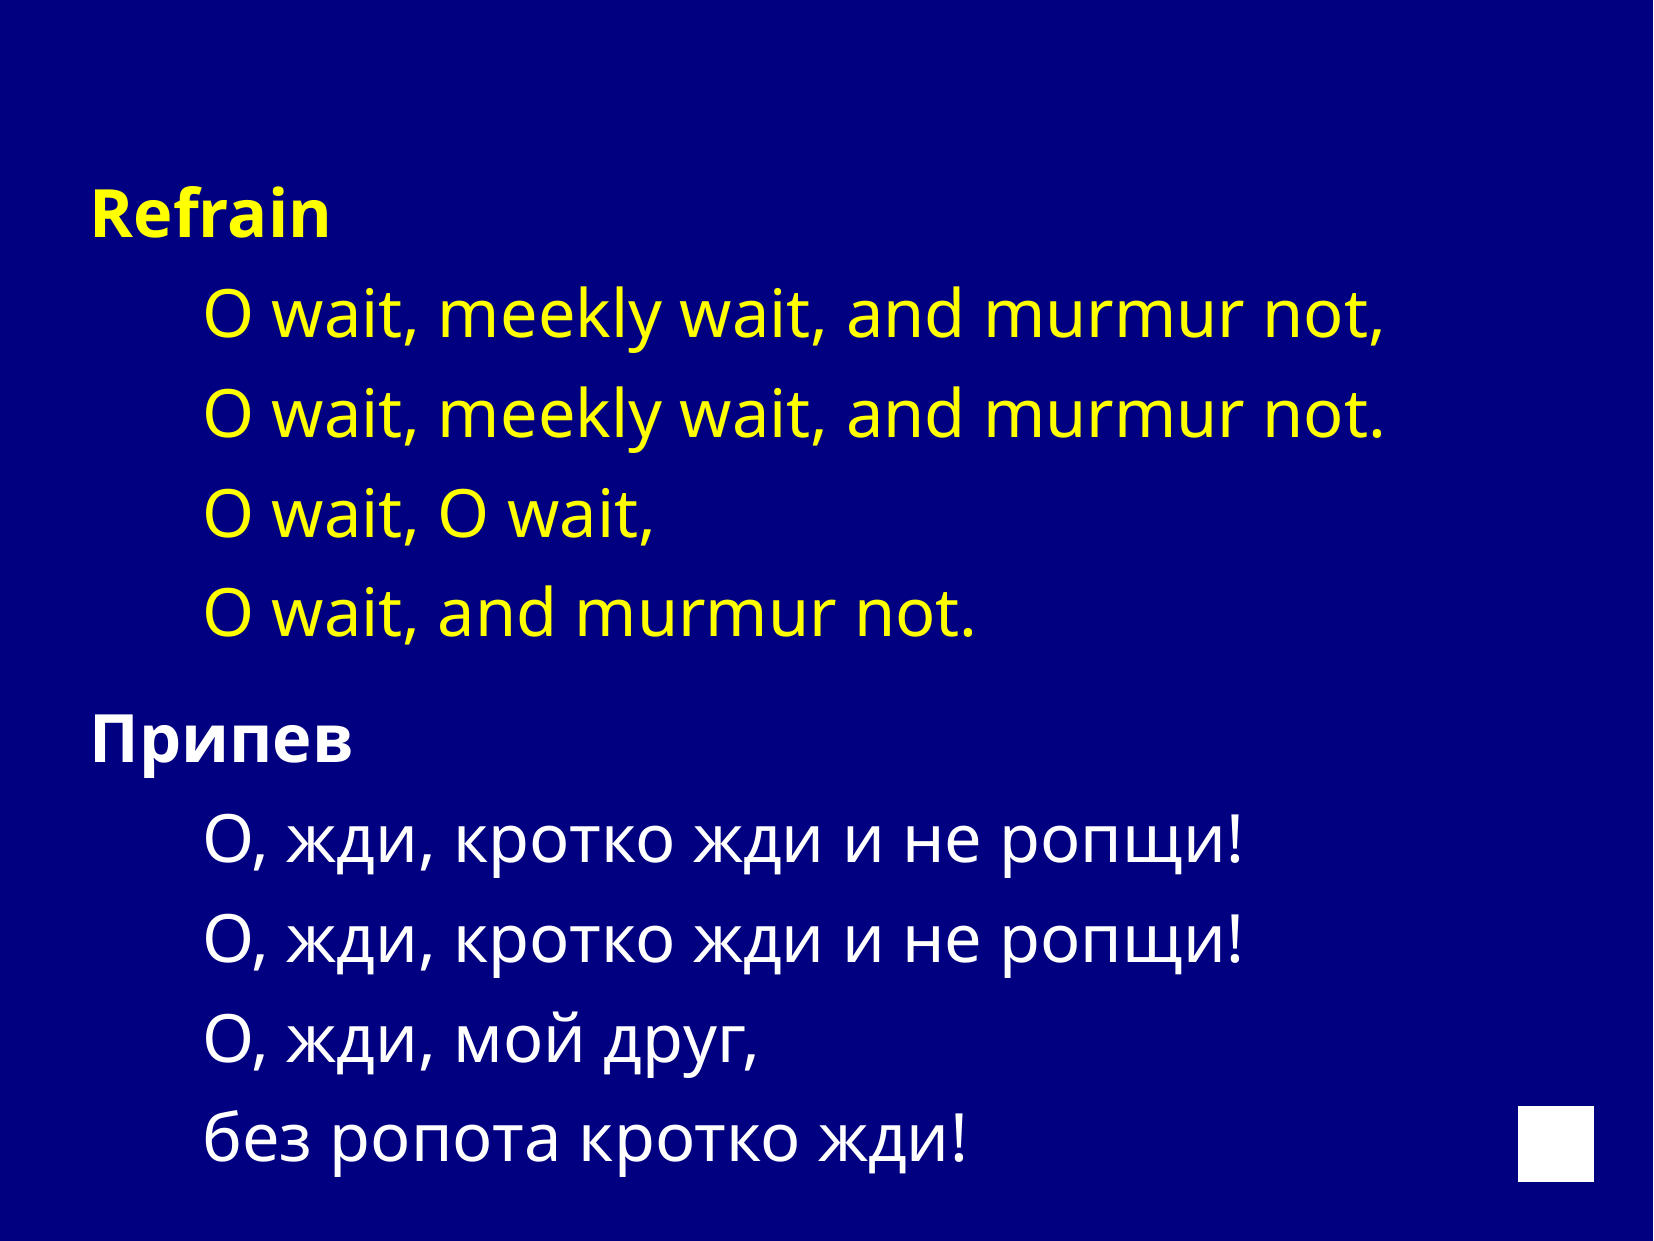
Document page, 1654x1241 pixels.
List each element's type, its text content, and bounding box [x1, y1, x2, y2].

text_box Припев О, жди, кротко жди и не ропщи! О, жди, кротко жди и не ропщи! О, жди, мой друг, без ропота кротко жди! [75, 675, 1576, 1163]
text_box [1518, 1106, 1594, 1182]
text_box Refrain O wait, meekly wait, and murmur not, O wait, meekly wait, and murmur not. O wait, O wait, O wait, and murmur not. [75, 150, 1576, 638]
